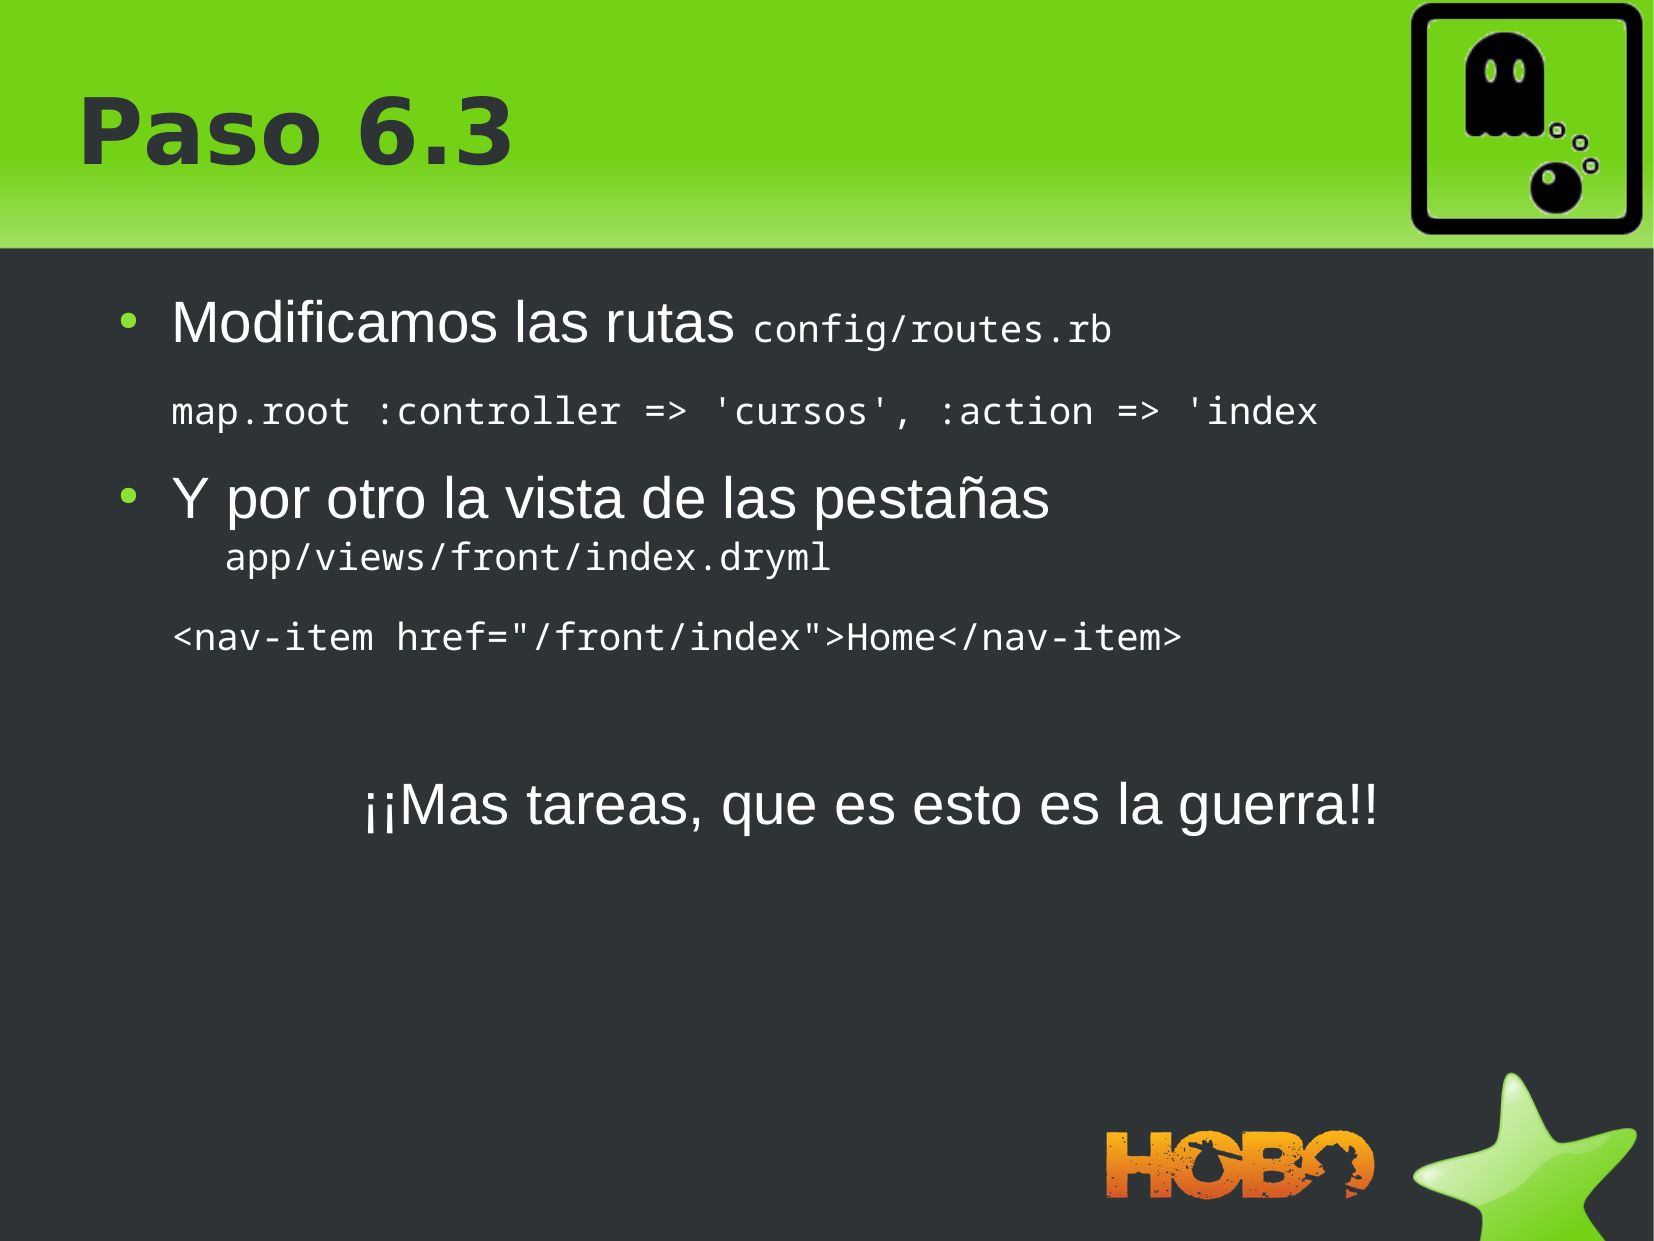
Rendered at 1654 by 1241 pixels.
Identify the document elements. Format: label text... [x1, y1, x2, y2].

list Modificamos las rutas config/routes.rb map.root :controller => 'cursos', :action => 'index Y por otro la vista de las pestañas app/views/front/index.dryml <nav-item href="/front/index">Home</nav-item> ¡¡Mas tareas, que es esto es la guerra!! [82, 290, 1571, 1109]
title Paso 6.3 [76, 29, 1565, 237]
picture [0, 0, 1654, 1241]
